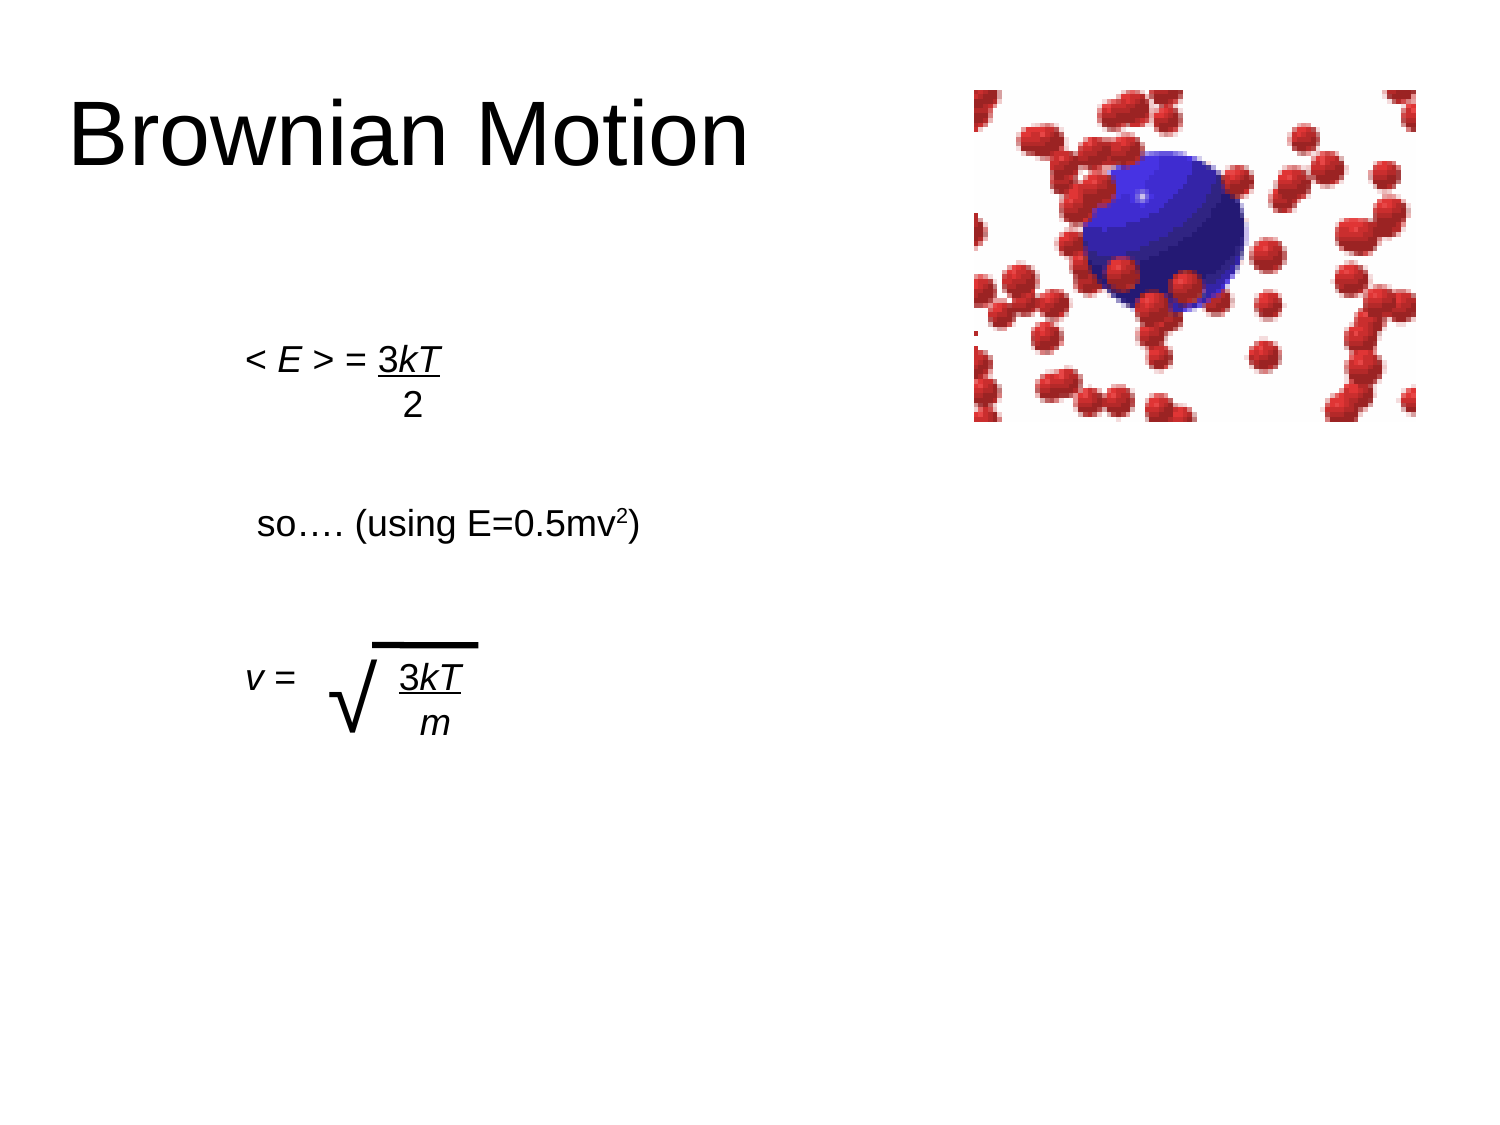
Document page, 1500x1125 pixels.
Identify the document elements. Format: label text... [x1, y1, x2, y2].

text_box Brownian Motion [53, 66, 892, 192]
text_box v = [230, 645, 312, 706]
picture [974, 90, 1416, 422]
text_box < E > = 3kT 2 [230, 327, 456, 433]
text_box 3kT m [384, 649, 477, 751]
text_box so…. (using E=0.5mv2) [242, 491, 1004, 553]
text_box √ [312, 633, 373, 759]
